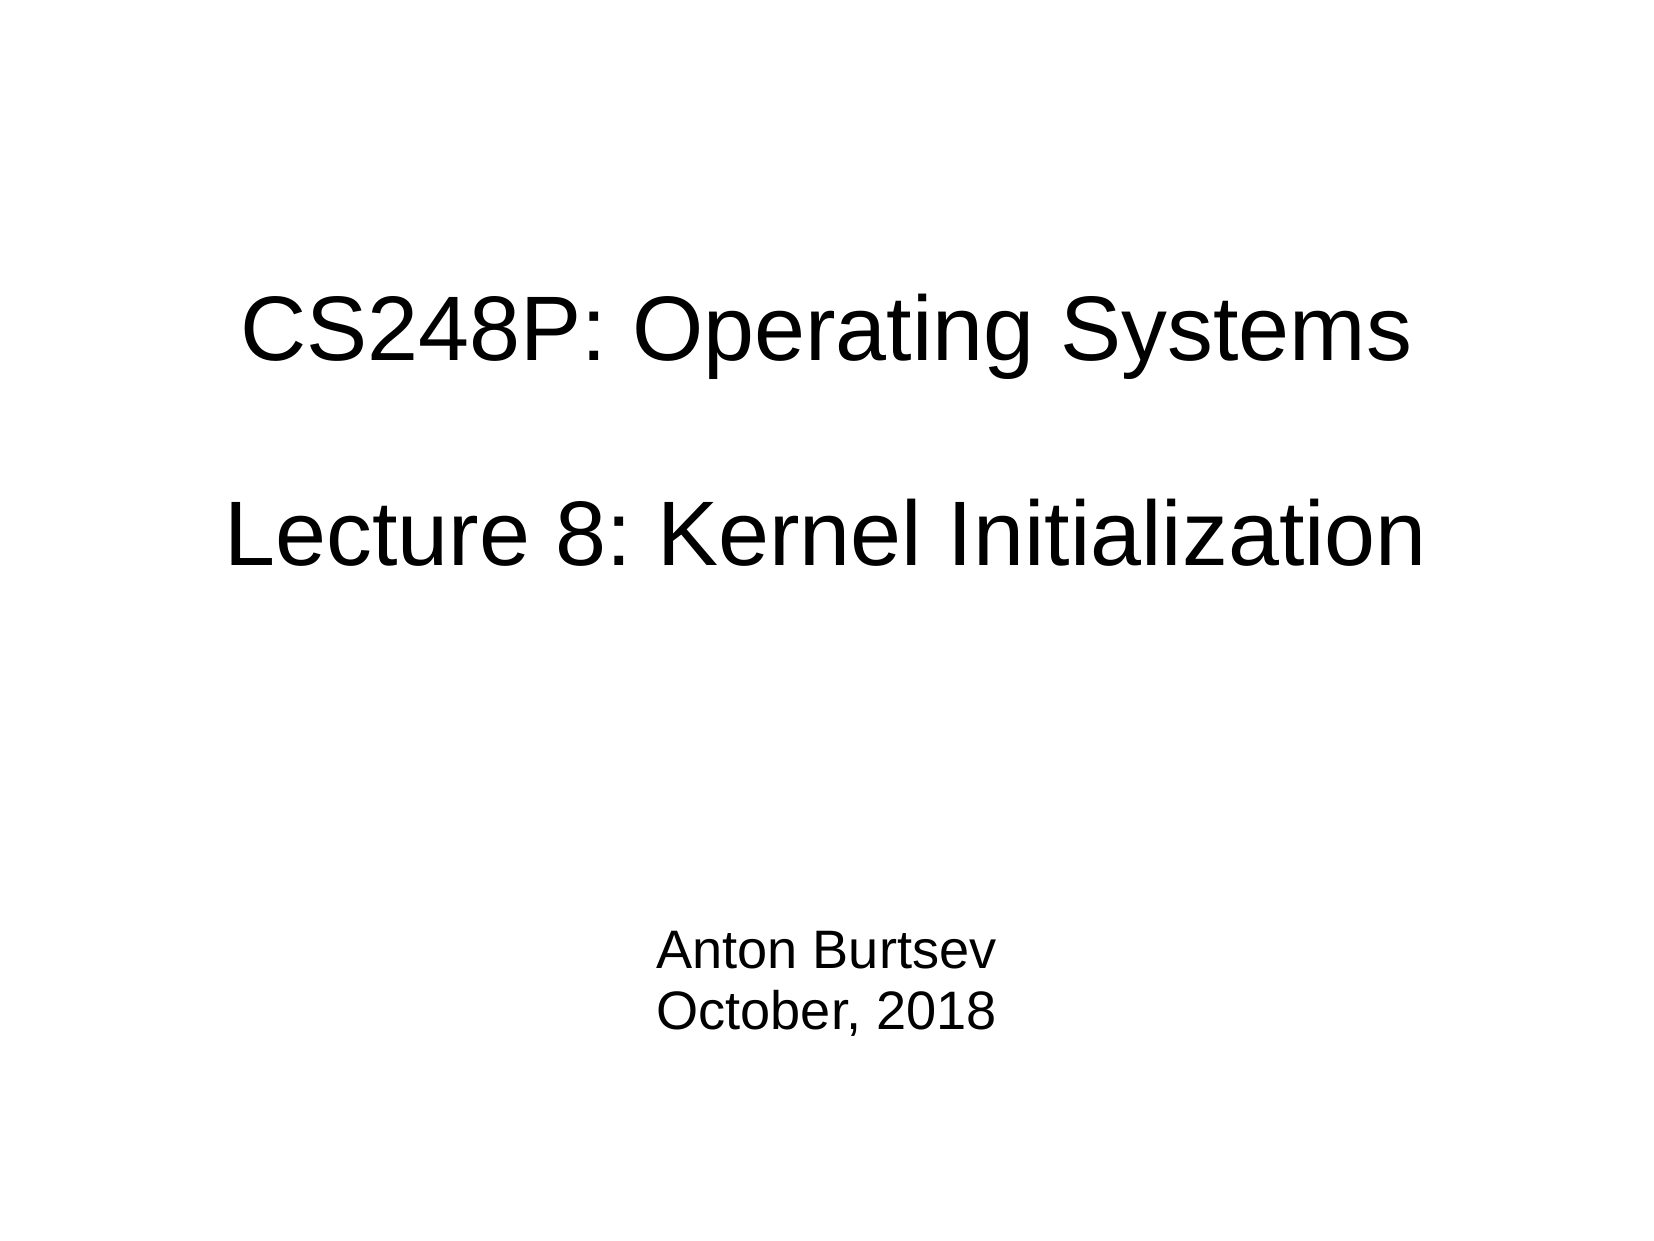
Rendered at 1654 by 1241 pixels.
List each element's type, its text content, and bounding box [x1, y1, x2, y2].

subtitle Anton Burtsev October, 2018 [82, 637, 1571, 1109]
title CS248P: Operating Systems Lecture 8: Kernel Initialization [82, 113, 1571, 637]
